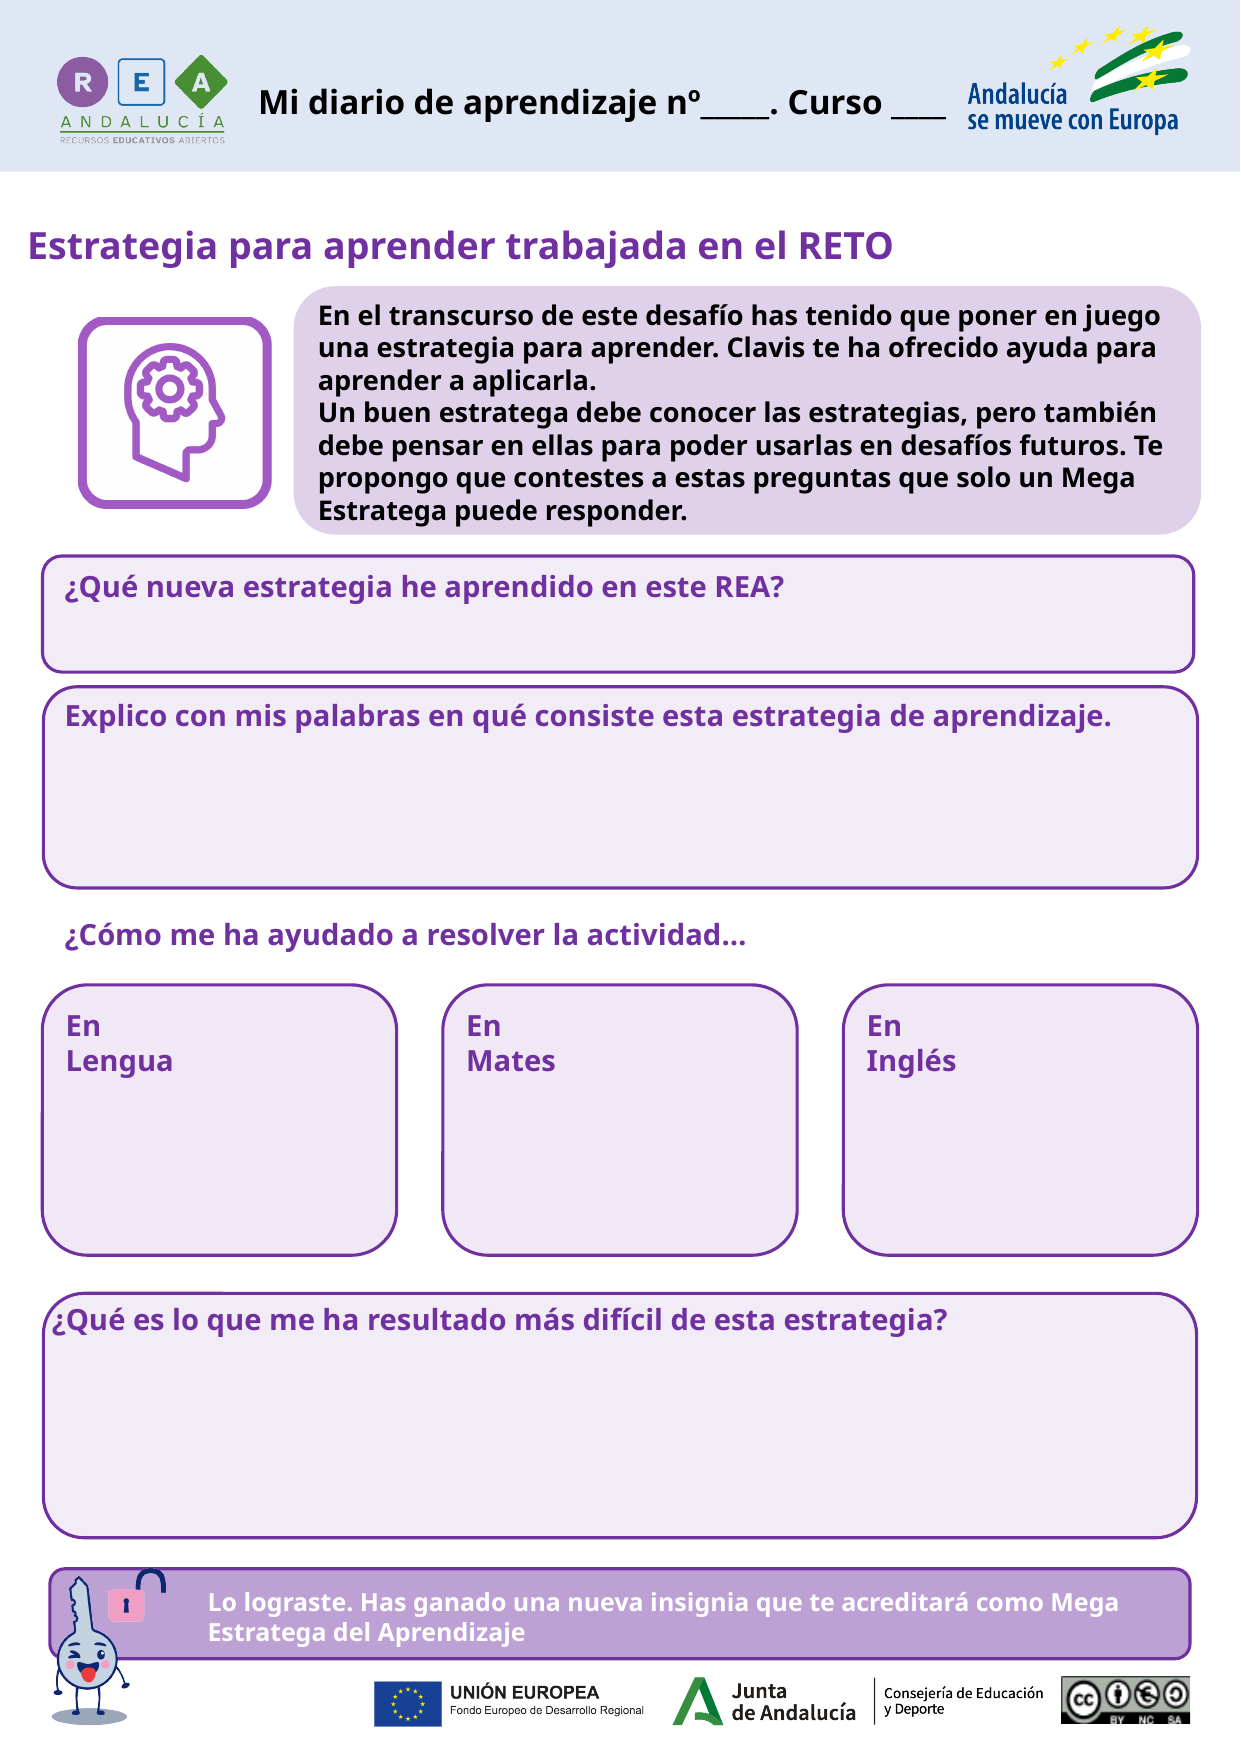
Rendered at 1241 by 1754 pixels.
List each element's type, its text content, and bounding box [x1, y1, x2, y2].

text_box [317, 286, 1178, 290]
text_box [43, 1293, 1197, 1538]
text_box Estrategia para aprender trabajada en el RETO [12, 214, 910, 275]
text_box Explico con mis palabras en qué consiste esta estrategia de aprendizaje. [49, 689, 1155, 740]
text_box ¿Qué es lo que me ha resultado más difícil de esta estrategia? [37, 1293, 964, 1344]
text_box ¿Cómo me ha ayudado a resolver la actividad… [49, 909, 806, 960]
text_box [193, 1568, 1191, 1659]
text_box Lo lograste. Has ganado una nueva insignia que te acreditará como Mega Estratega del Aprendizaje [193, 1579, 1185, 1636]
text_box [442, 984, 798, 1256]
text_box [43, 686, 1198, 888]
text_box [42, 555, 1194, 673]
text_box Mi diario de aprendizaje nº_____. Curso ____ [243, 73, 961, 129]
text_box En Mates [451, 999, 609, 1085]
picture [11, 1553, 193, 1735]
text_box En el transcurso de este desafío has tenido que poner en juego una estrategia para aprender. Clavis te ha ofrecido ayuda para aprender a aplicarla. Un buen estratega debe conocer las estrategias, pero también debe pensar en ellas para poder usarlas en desafíos futuros. Te propongo que contestes a estas preguntas que solo un Mega Estratega puede responder. [303, 290, 1205, 534]
text_box [42, 984, 397, 1256]
picture [43, 50, 241, 148]
text_box [0, 0, 1240, 172]
picture [353, 1652, 1191, 1740]
picture [78, 317, 272, 509]
picture [961, 23, 1197, 141]
text_box En Inglés [851, 999, 1015, 1085]
text_box En Lengua [50, 999, 224, 1085]
text_box ¿Qué nueva estrategia he aprendido en este REA? [49, 561, 806, 612]
text_box [293, 301, 303, 520]
text_box [843, 984, 1198, 1256]
